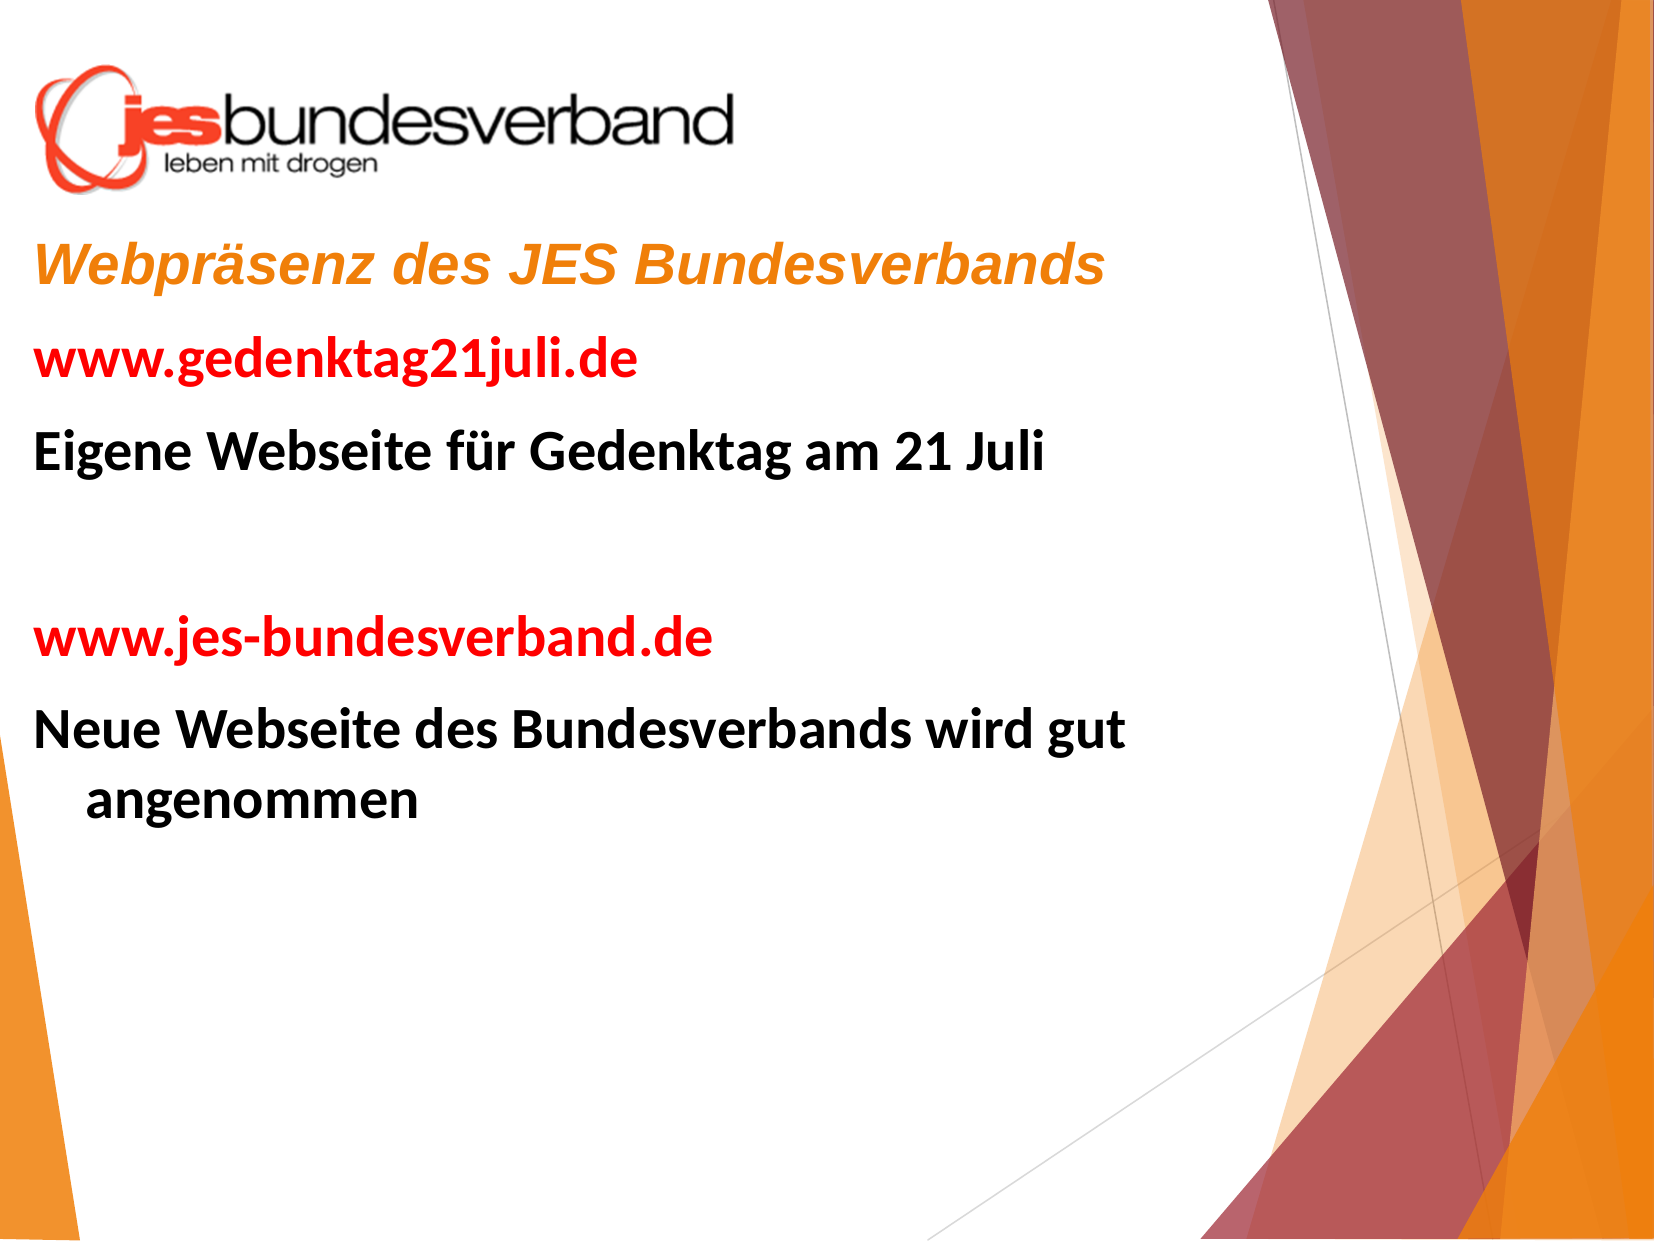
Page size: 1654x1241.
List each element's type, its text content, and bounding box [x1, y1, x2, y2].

text_box Webpräsenz des JES Bundesverbands www.gedenktag21juli.de Eigene Webseite für Gedenktag am 21 Juli www.jes-bundesverband.de Neue Webseite des Bundesverbands wird gut angenommen [0, 218, 1406, 1087]
picture [35, 64, 735, 195]
